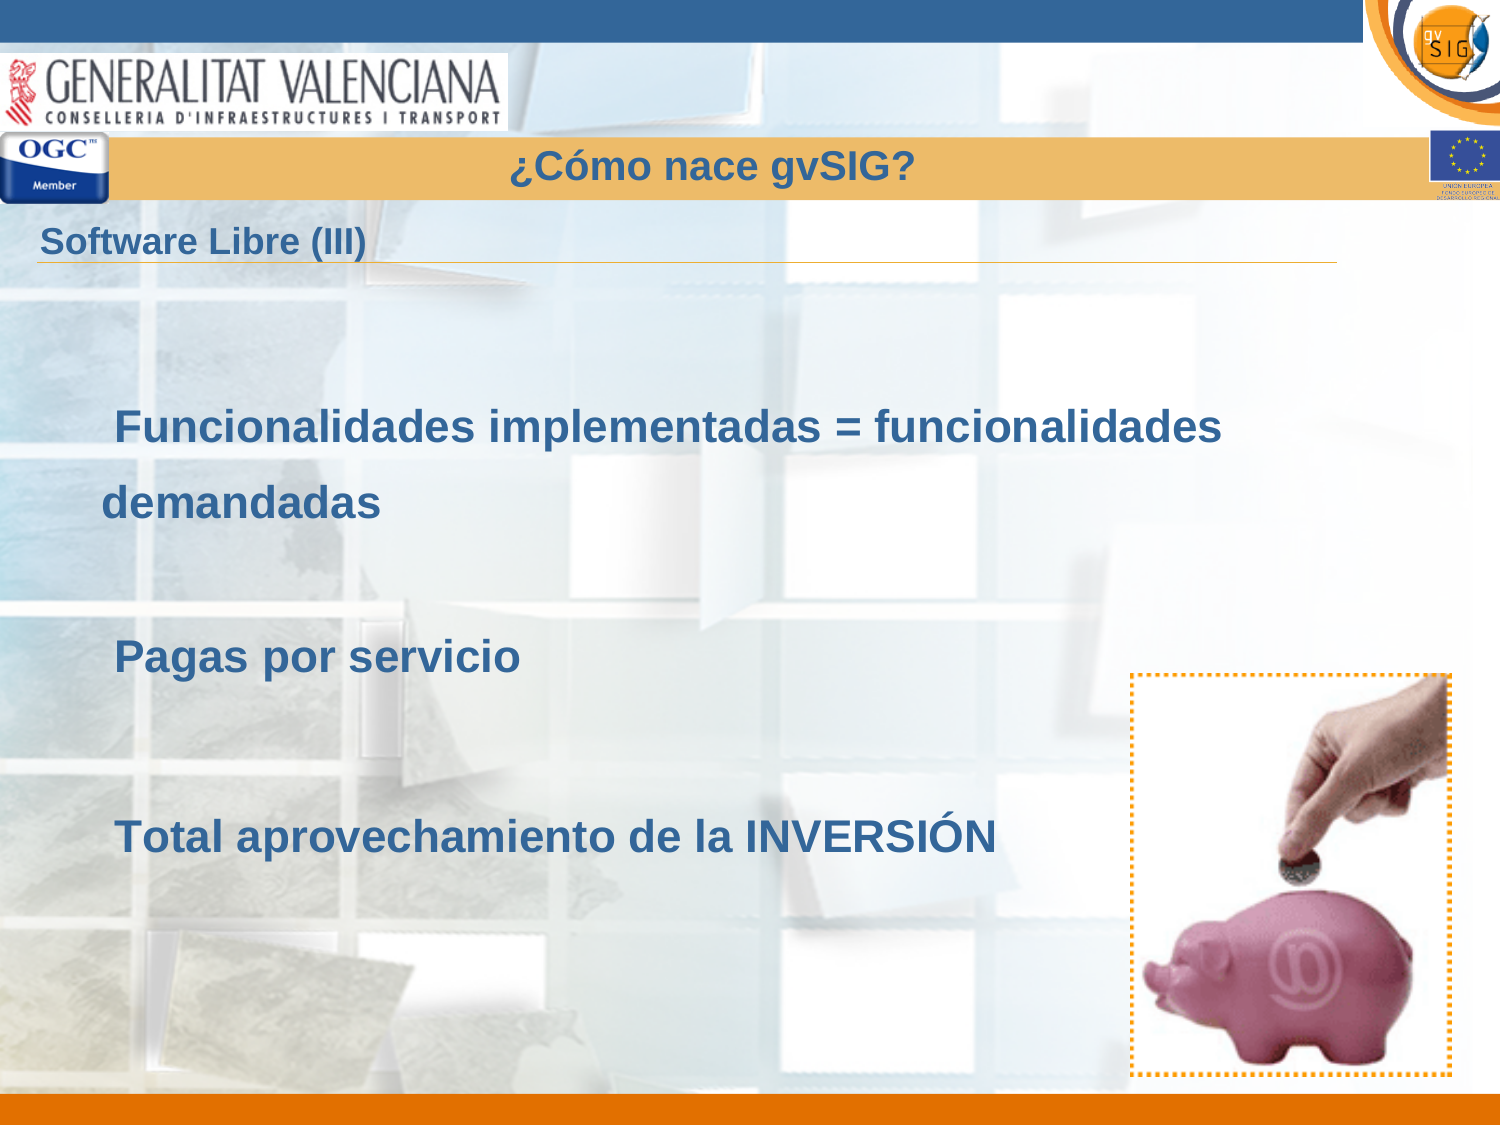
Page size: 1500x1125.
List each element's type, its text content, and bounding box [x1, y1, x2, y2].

text_box ¿Cómo nace gvSIG? [0, 137, 1426, 205]
picture [1429, 129, 1500, 200]
picture [1363, 0, 1500, 127]
text_box Funcionalidades implementadas = funcionalidades demandadas Pagas por servicio Total aprovechamiento de la INVERSIÓN [101, 375, 1490, 846]
picture [0, 53, 508, 131]
picture [0, 132, 109, 137]
text_box Software Libre (III) [25, 209, 946, 271]
picture [1130, 673, 1452, 1077]
